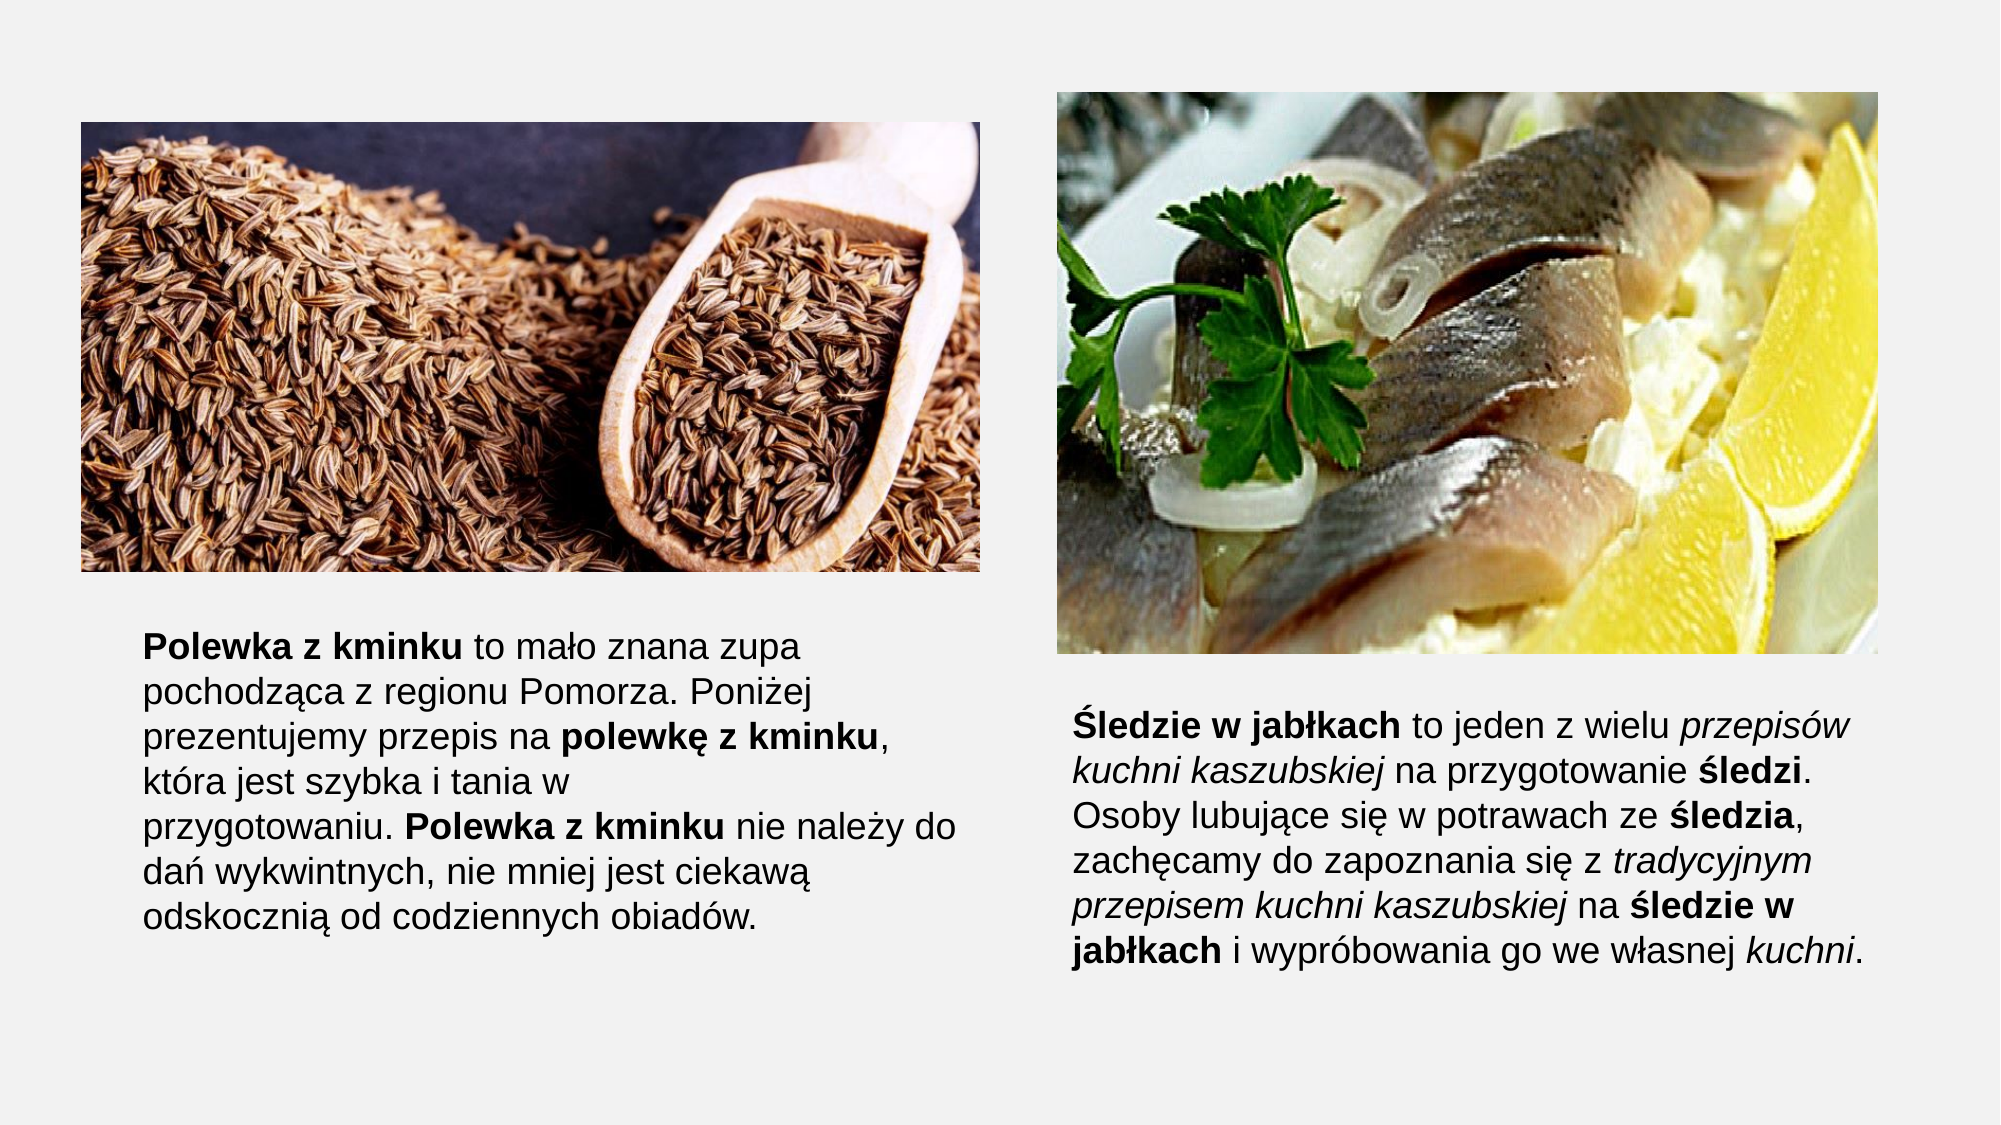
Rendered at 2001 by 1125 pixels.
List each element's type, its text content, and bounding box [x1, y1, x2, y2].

picture [81, 122, 980, 572]
picture [1057, 92, 1878, 654]
text_box Śledzie w jabłkach to jeden z wielu przepisów kuchni kaszubskiej na przygotowanie śledzi. Osoby lubujące się w potrawach ze śledzia, zachęcamy do zapoznania się z tradycyjnym przepisem kuchni kaszubskiej na śledzie w jabłkach i wypróbowania go we własnej kuchni. [1057, 693, 1892, 979]
text_box Polewka z kminku to mało znana zupa pochodząca z regionu Pomorza. Poniżej prezentujemy przepis na polewkę z kminku, która jest szybka i tania w przygotowaniu. Polewka z kminku nie należy do dań wykwintnych, nie mniej jest ciekawą odskocznią od codziennych obiadów. [127, 614, 980, 945]
